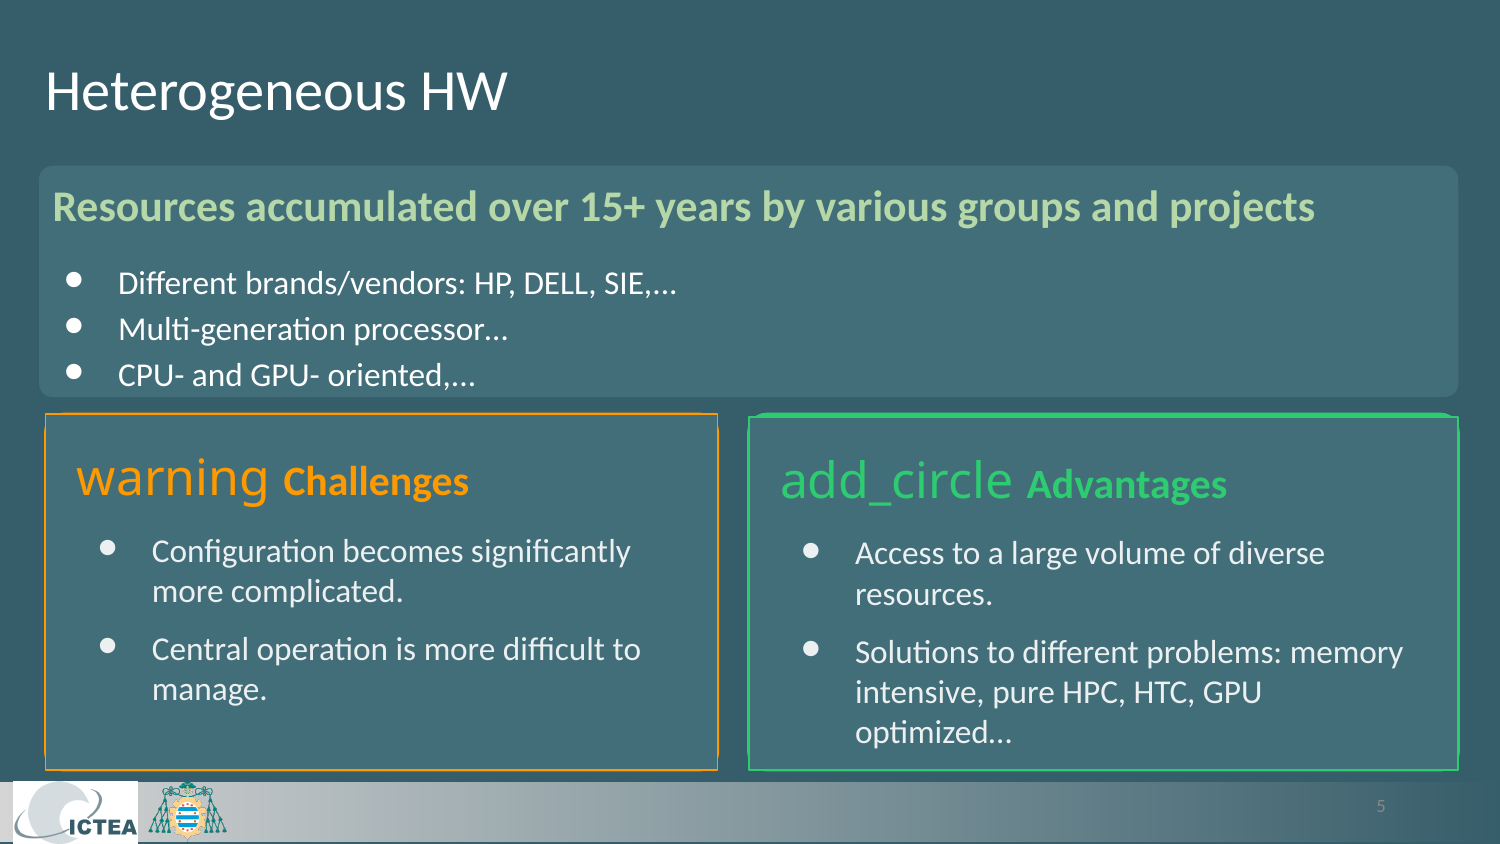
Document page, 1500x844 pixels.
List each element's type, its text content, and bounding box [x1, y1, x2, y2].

picture [147, 781, 230, 844]
text_box add_circle Advantages Access to a large volume of diverse resources. Solutions to different problems: memory intensive, pure HPC, HTC, GPU optimized… [748, 417, 1459, 770]
text_box [138, 782, 147, 842]
text_box [230, 782, 1500, 842]
text_box Resources accumulated over 15+ years by various groups and projects Different brands/vendors: HP, DELL, SIE,... Multi-generation processor… CPU- and GPU- oriented,... [39, 165, 1459, 398]
text_box [0, 782, 13, 842]
text_box warning Challenges Configuration becomes significantly more complicated. Central operation is more difficult to manage. [45, 414, 718, 770]
slide_number <number> [1059, 782, 1397, 827]
picture [13, 781, 138, 844]
title Heterogeneous HW [33, 16, 1433, 167]
